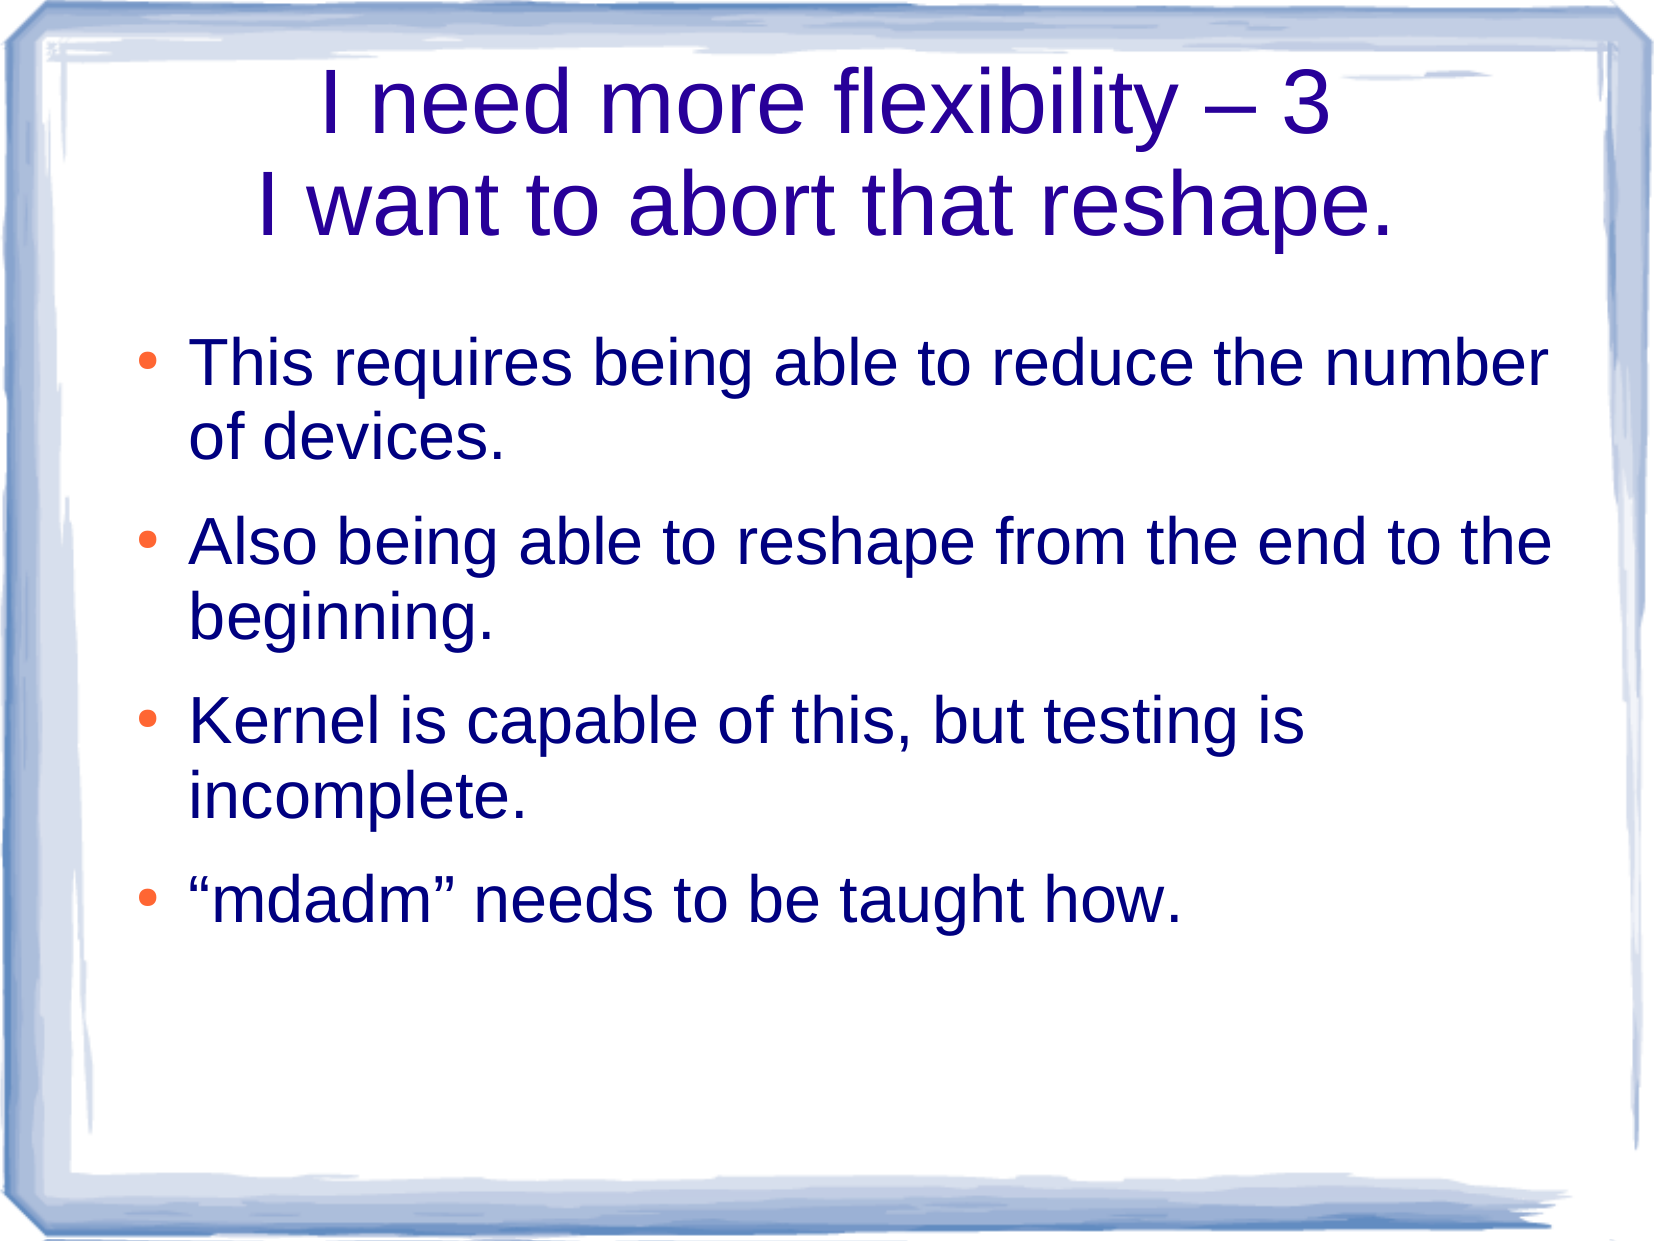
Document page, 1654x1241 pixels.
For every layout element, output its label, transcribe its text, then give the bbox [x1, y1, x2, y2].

list This requires being able to reduce the number of devices. Also being able to reshape from the end to the beginning. Kernel is capable of this, but testing is incomplete. “mdadm” needs to be taught how. [118, 324, 1571, 1045]
title I need more flexibility – 3 I want to abort that reshape. [82, 49, 1571, 257]
picture [0, 0, 1654, 1241]
